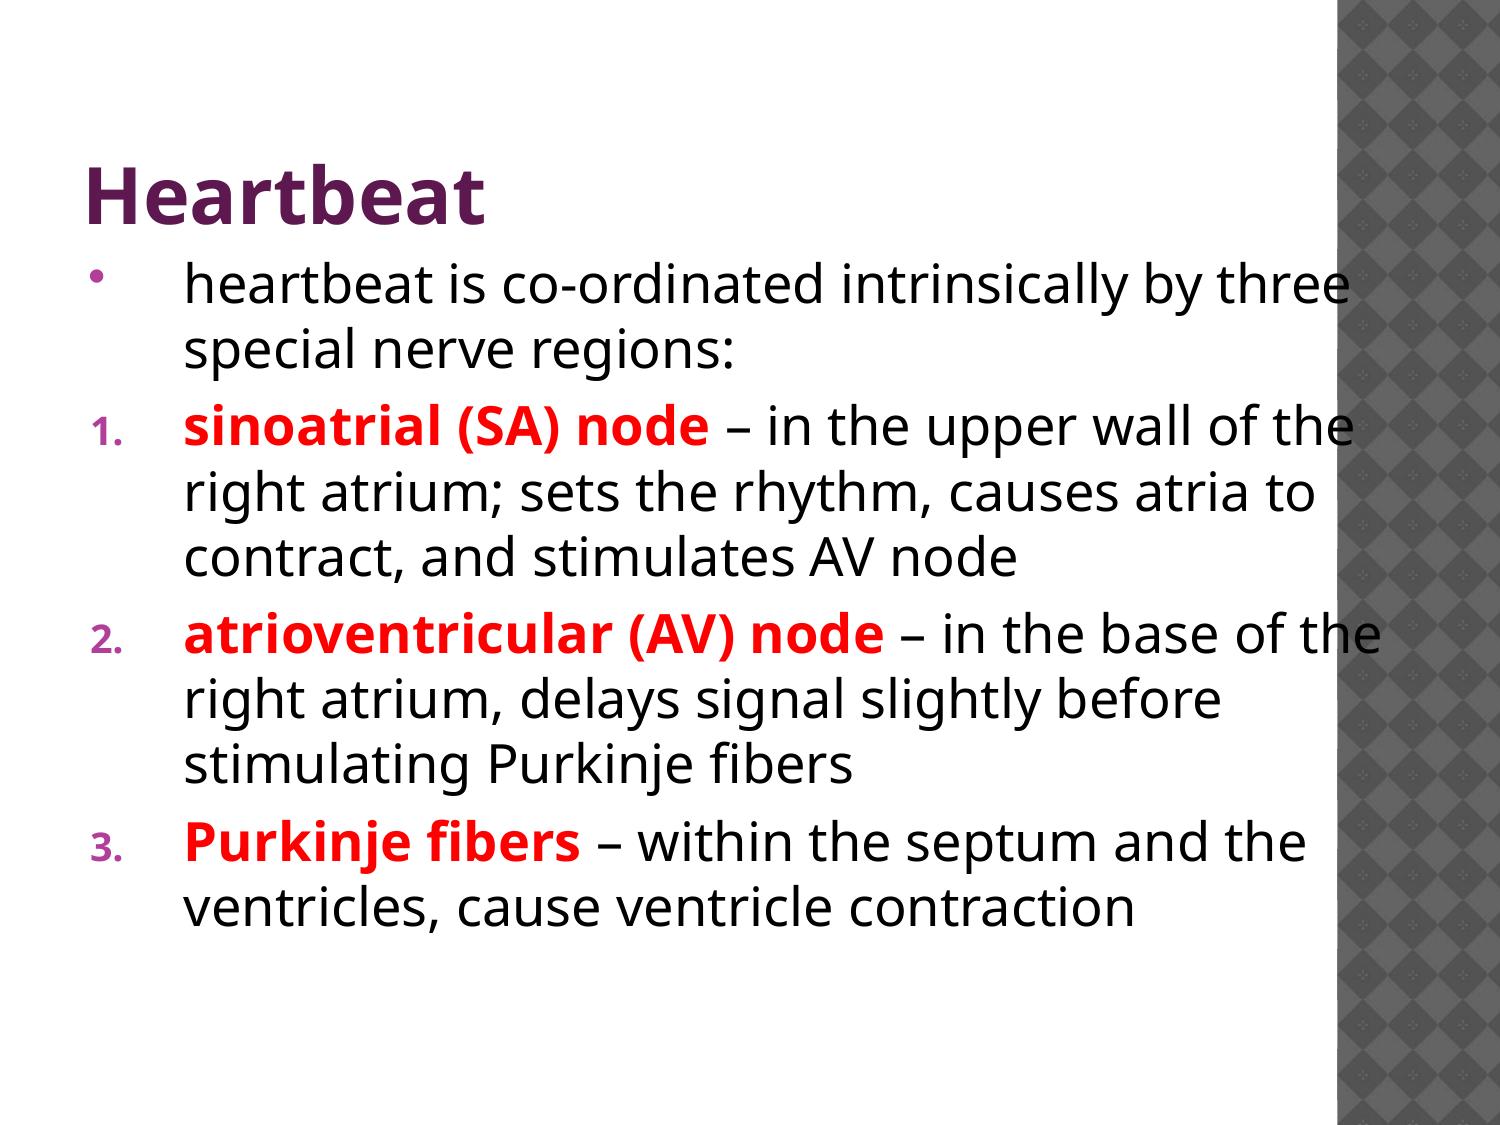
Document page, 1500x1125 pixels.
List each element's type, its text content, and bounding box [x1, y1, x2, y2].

title Heartbeat [75, 52, 1263, 240]
picture [1337, 0, 1500, 1125]
list heartbeat is co-ordinated intrinsically by three special nerve regions: sinoatrial (SA) node – in the upper wall of the right atrium; sets the rhythm, causes atria to contract, and stimulates AV node atrioventricular (AV) node – in the base of the right atrium, delays signal slightly before stimulating Purkinje fibers Purkinje fibers – within the septum and the ventricles, cause ventricle contraction [75, 241, 1425, 1085]
